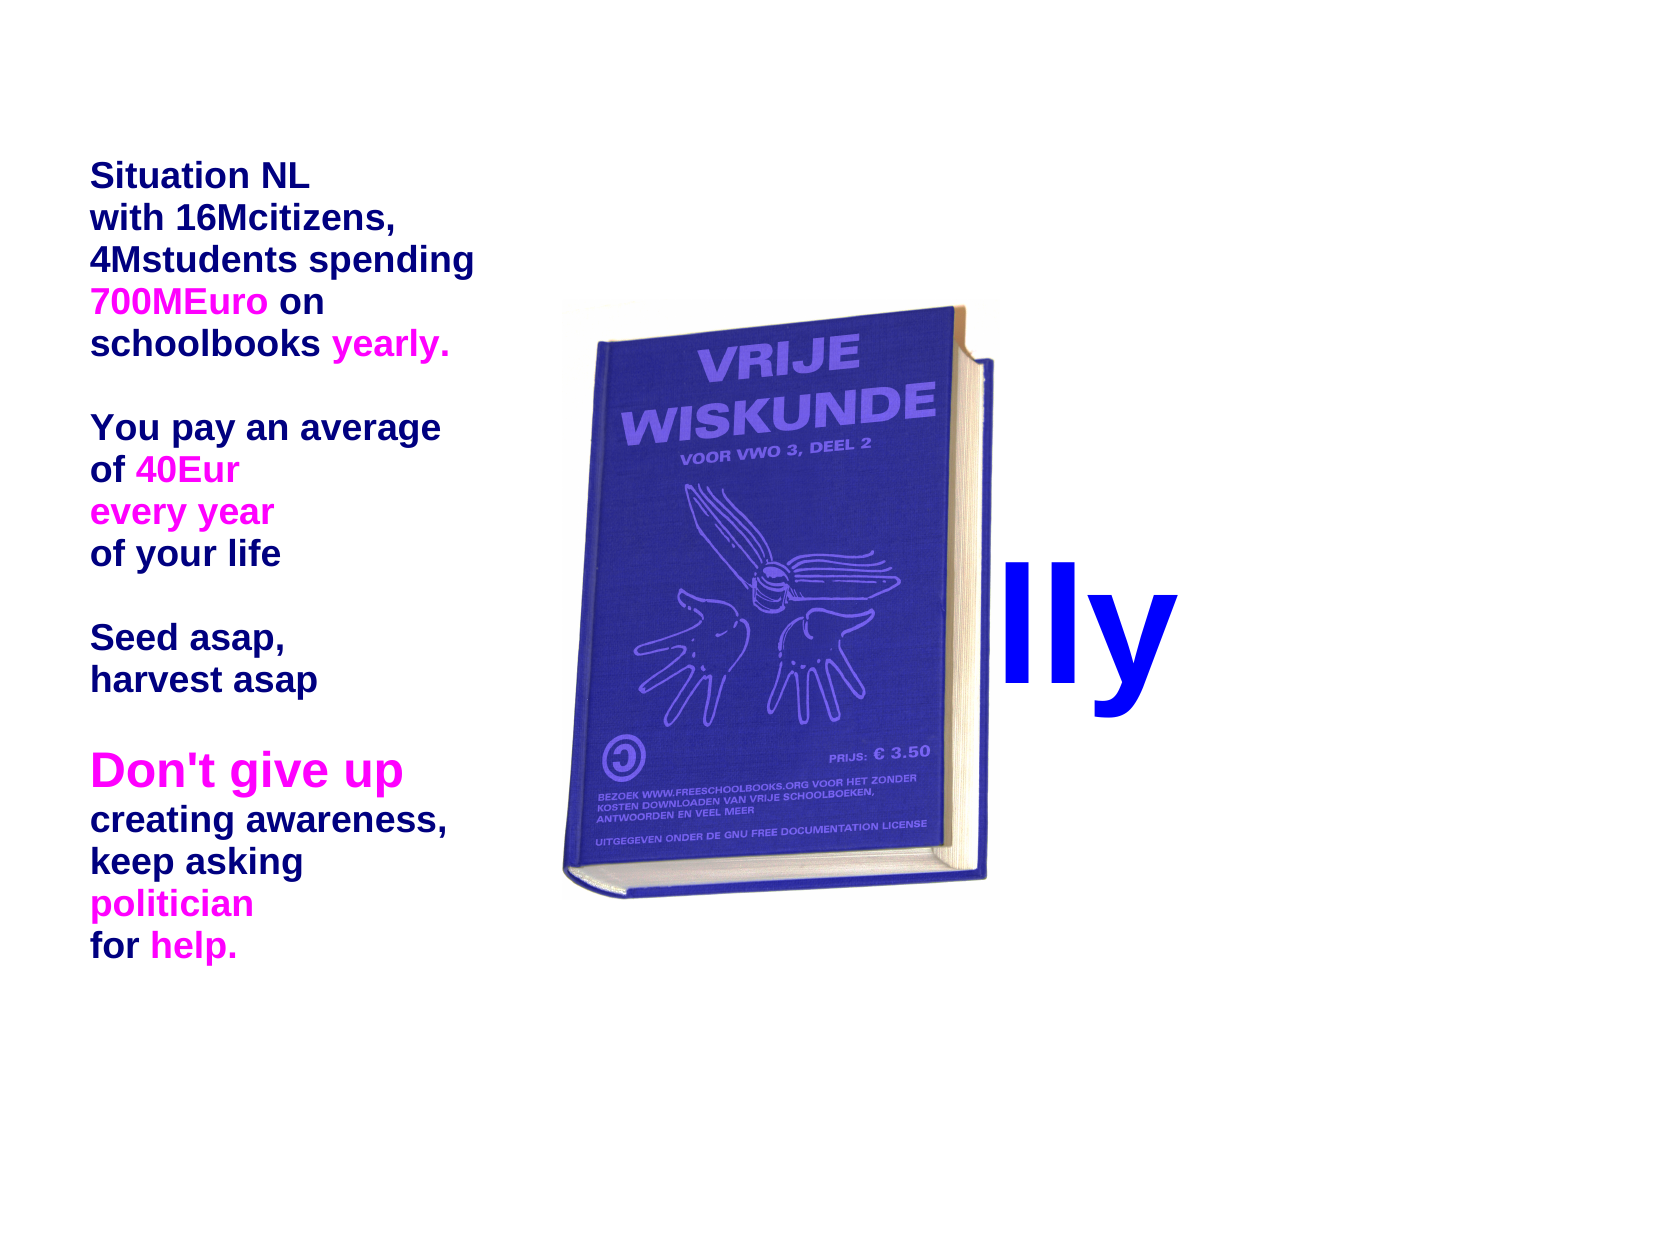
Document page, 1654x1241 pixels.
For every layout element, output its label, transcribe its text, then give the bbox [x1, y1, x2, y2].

text_box Situation NL with 16Mcitizens, 4Mstudents spending 700MEuro on schoolbooks yearly. You pay an average of 40Eur every year of your life Seed asap, harvest asap Don't give up creating awareness, keep asking politician for help. [75, 147, 788, 1163]
text_box Finally [1000, 525, 1101, 754]
picture [562, 299, 1000, 901]
